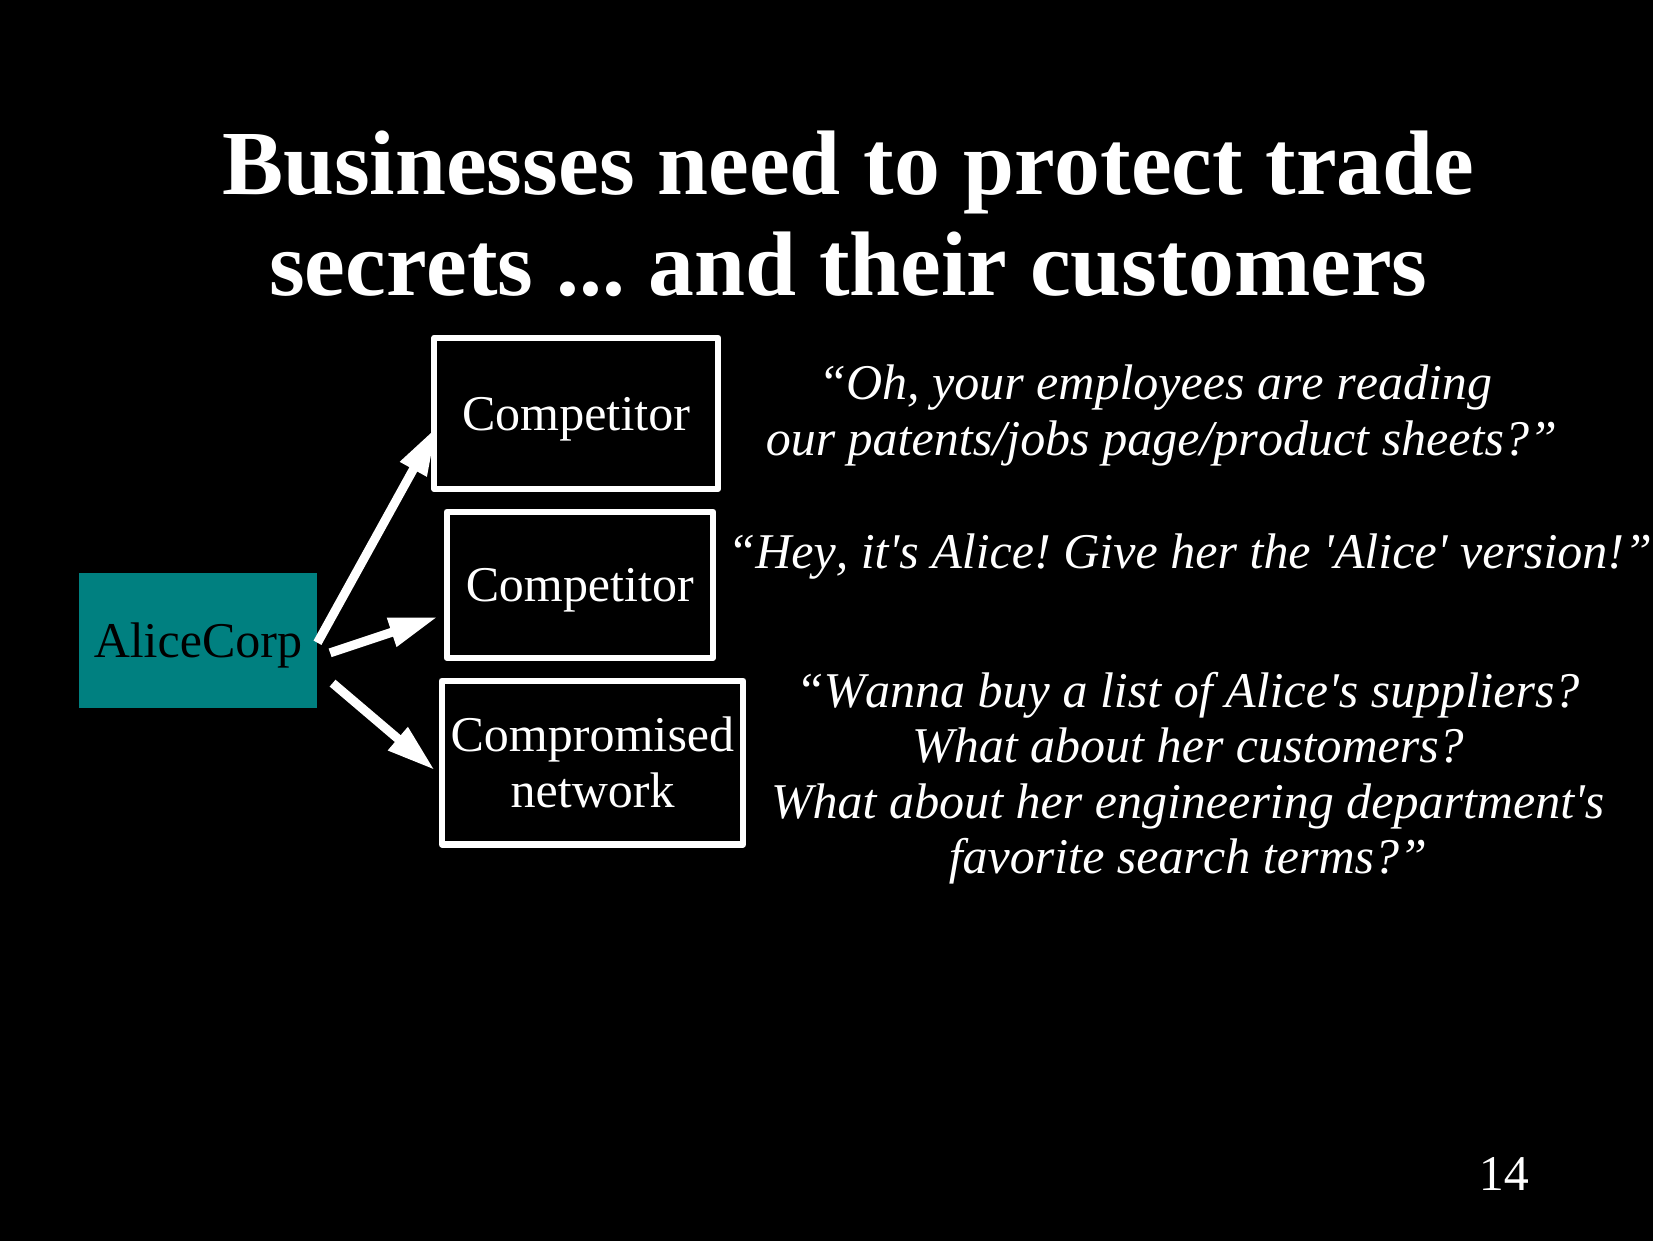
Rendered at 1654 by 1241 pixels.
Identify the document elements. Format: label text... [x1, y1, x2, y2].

text_box “Hey, it's Alice! Give her the 'Alice' version!” [727, 524, 1653, 585]
text_box “Oh, your employees are reading our patents/jobs page/product sheets?” [753, 355, 1560, 482]
title Businesses need to protect trade secrets ... and their customers [121, 94, 1578, 334]
text_box Competitor [446, 511, 714, 658]
text_box Competitor [434, 337, 719, 490]
text_box “Wanna buy a list of Alice's suppliers? What about her customers? What about her engineering department's favorite search terms?” [770, 662, 1606, 903]
text_box Compromised network [441, 680, 744, 845]
text_box AliceCorp [78, 572, 318, 709]
